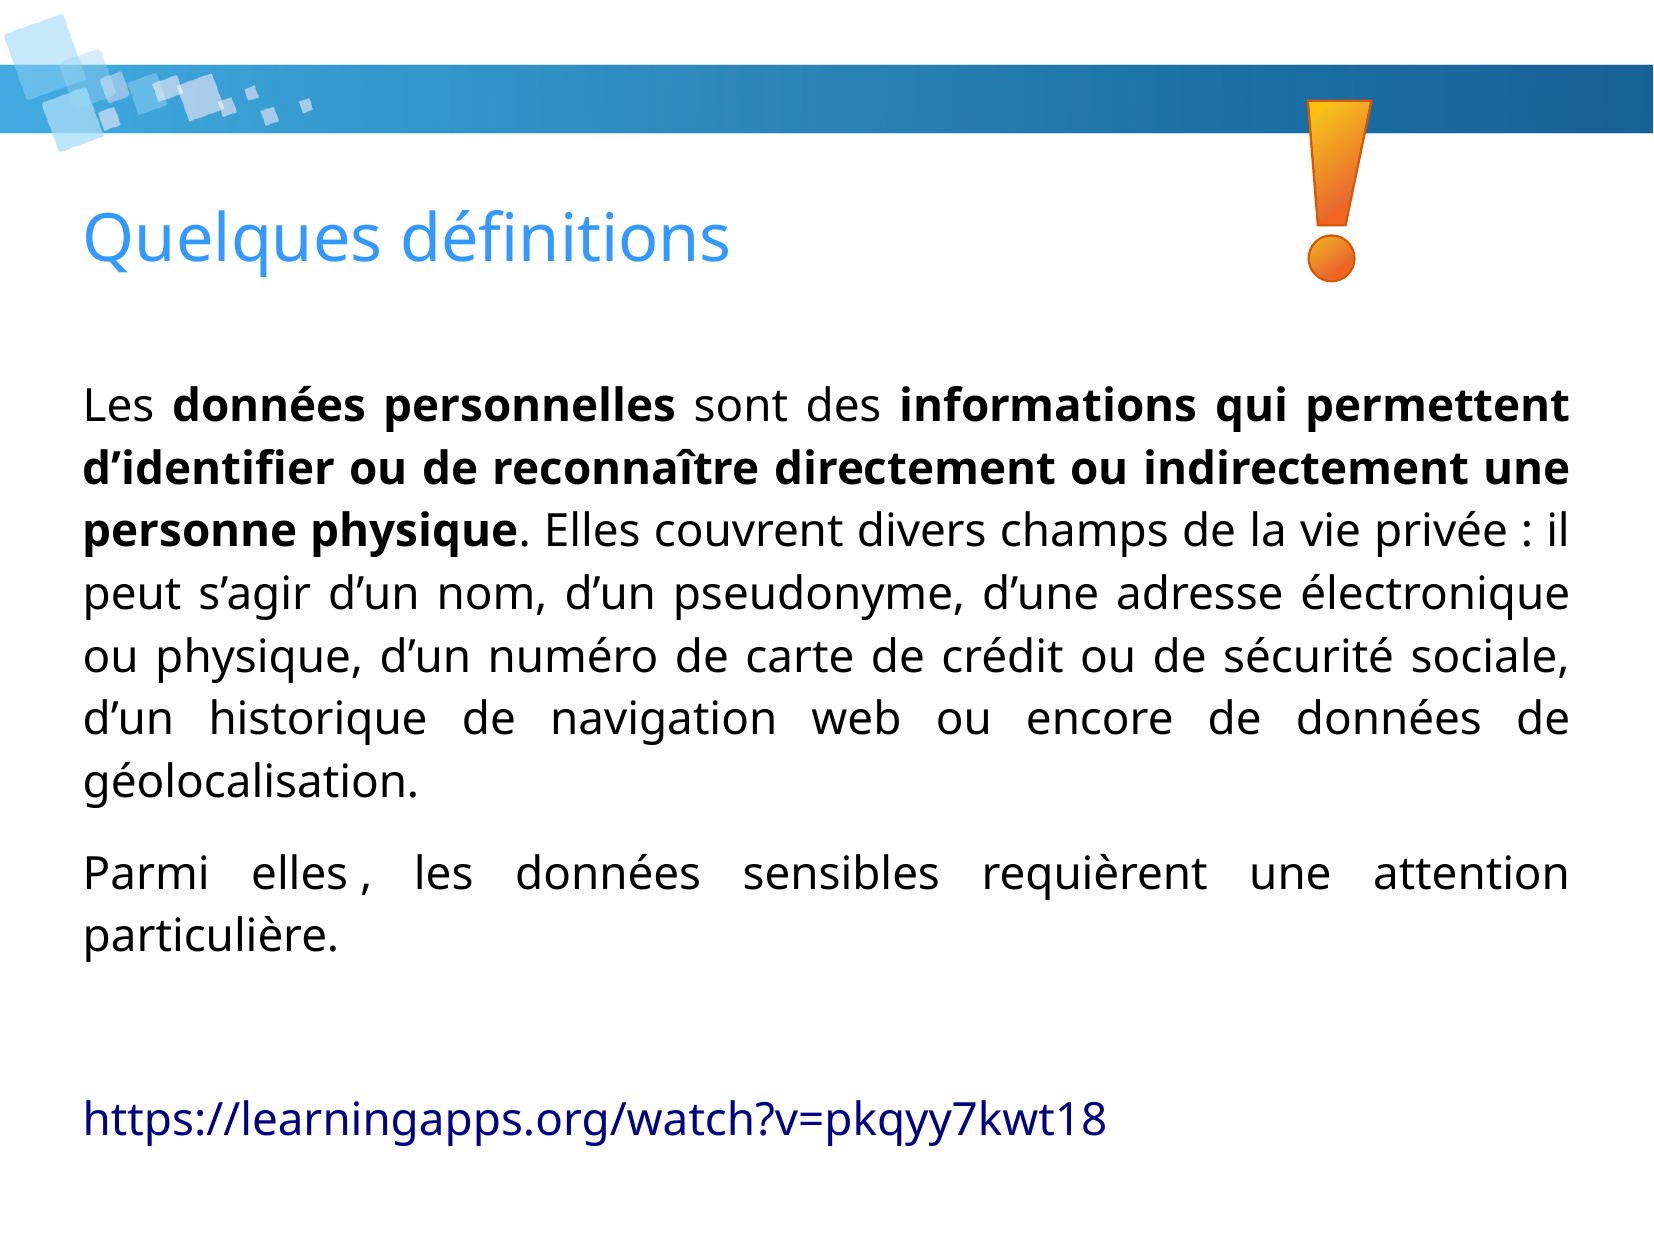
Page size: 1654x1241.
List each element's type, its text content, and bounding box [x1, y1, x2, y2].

picture [0, 0, 1653, 1238]
title Quelques définitions [82, 132, 1571, 340]
list Les données personnelles sont des informations qui permettent d’identifier ou de reconnaître directement ou indirectement une personne physique. Elles couvrent divers champs de la vie privée : il peut s’agir d’un nom, d’un pseudonyme, d’une adresse électronique ou physique, d’un numéro de carte de crédit ou de sécurité sociale, d’un historique de navigation web ou encore de données de géolocalisation. Parmi elles , les données sensibles requièrent une attention particulière. https://learningapps.org/watch?v=pkqyy7kwt18 [82, 372, 1571, 1093]
